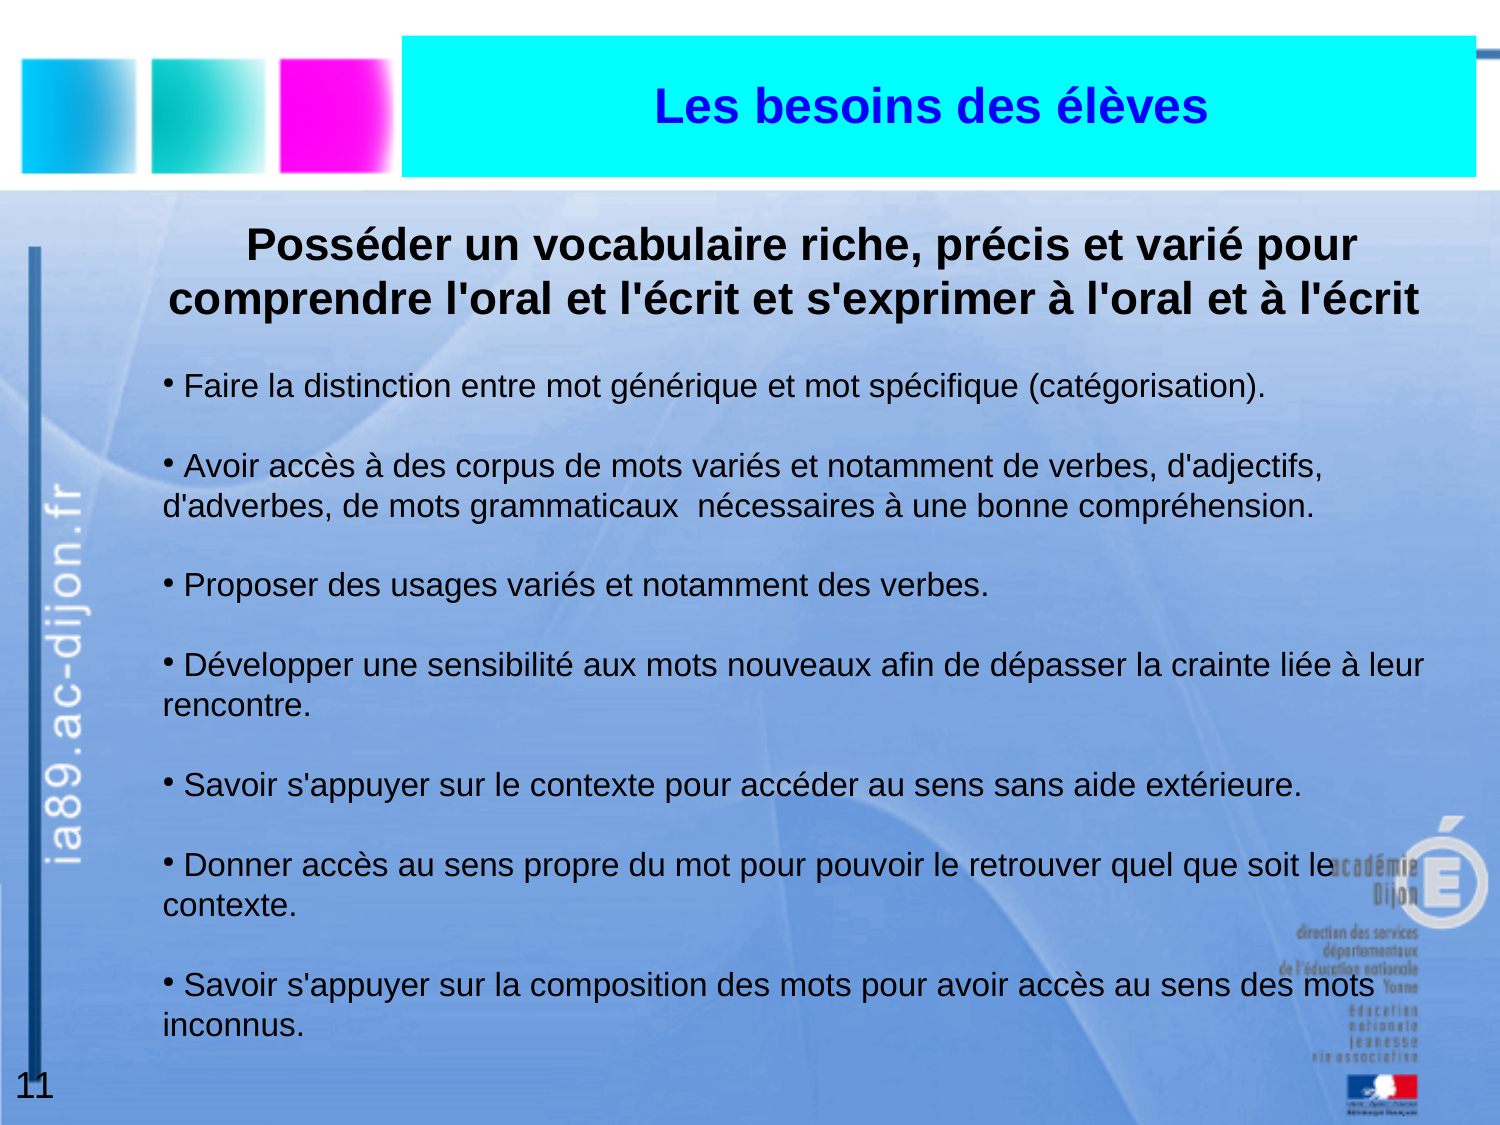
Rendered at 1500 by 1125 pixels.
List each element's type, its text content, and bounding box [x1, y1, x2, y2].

text_box <numéro> [0, 1054, 657, 1125]
picture [0, 0, 1500, 1125]
text_box Posséder un vocabulaire riche, précis et varié pour comprendre l'oral et l'écrit et s'exprimer à l'oral et à l'écrit Faire la distinction entre mot générique et mot spécifique (catégorisation). Avoir accès à des corpus de mots variés et notamment de verbes, d'adjectifs, d'adverbes, de mots grammaticaux nécessaires à une bonne compréhension. Proposer des usages variés et notamment des verbes. Développer une sensibilité aux mots nouveaux afin de dépasser la crainte liée à leur rencontre. Savoir s'appuyer sur le contexte pour accéder au sens sans aide extérieure. Donner accès au sens propre du mot pour pouvoir le retrouver quel que soit le contexte. Savoir s'appuyer sur la composition des mots pour avoir accès au sens des mots inconnus. [147, 206, 1477, 1096]
title Les besoins des élèves [401, 35, 1477, 178]
